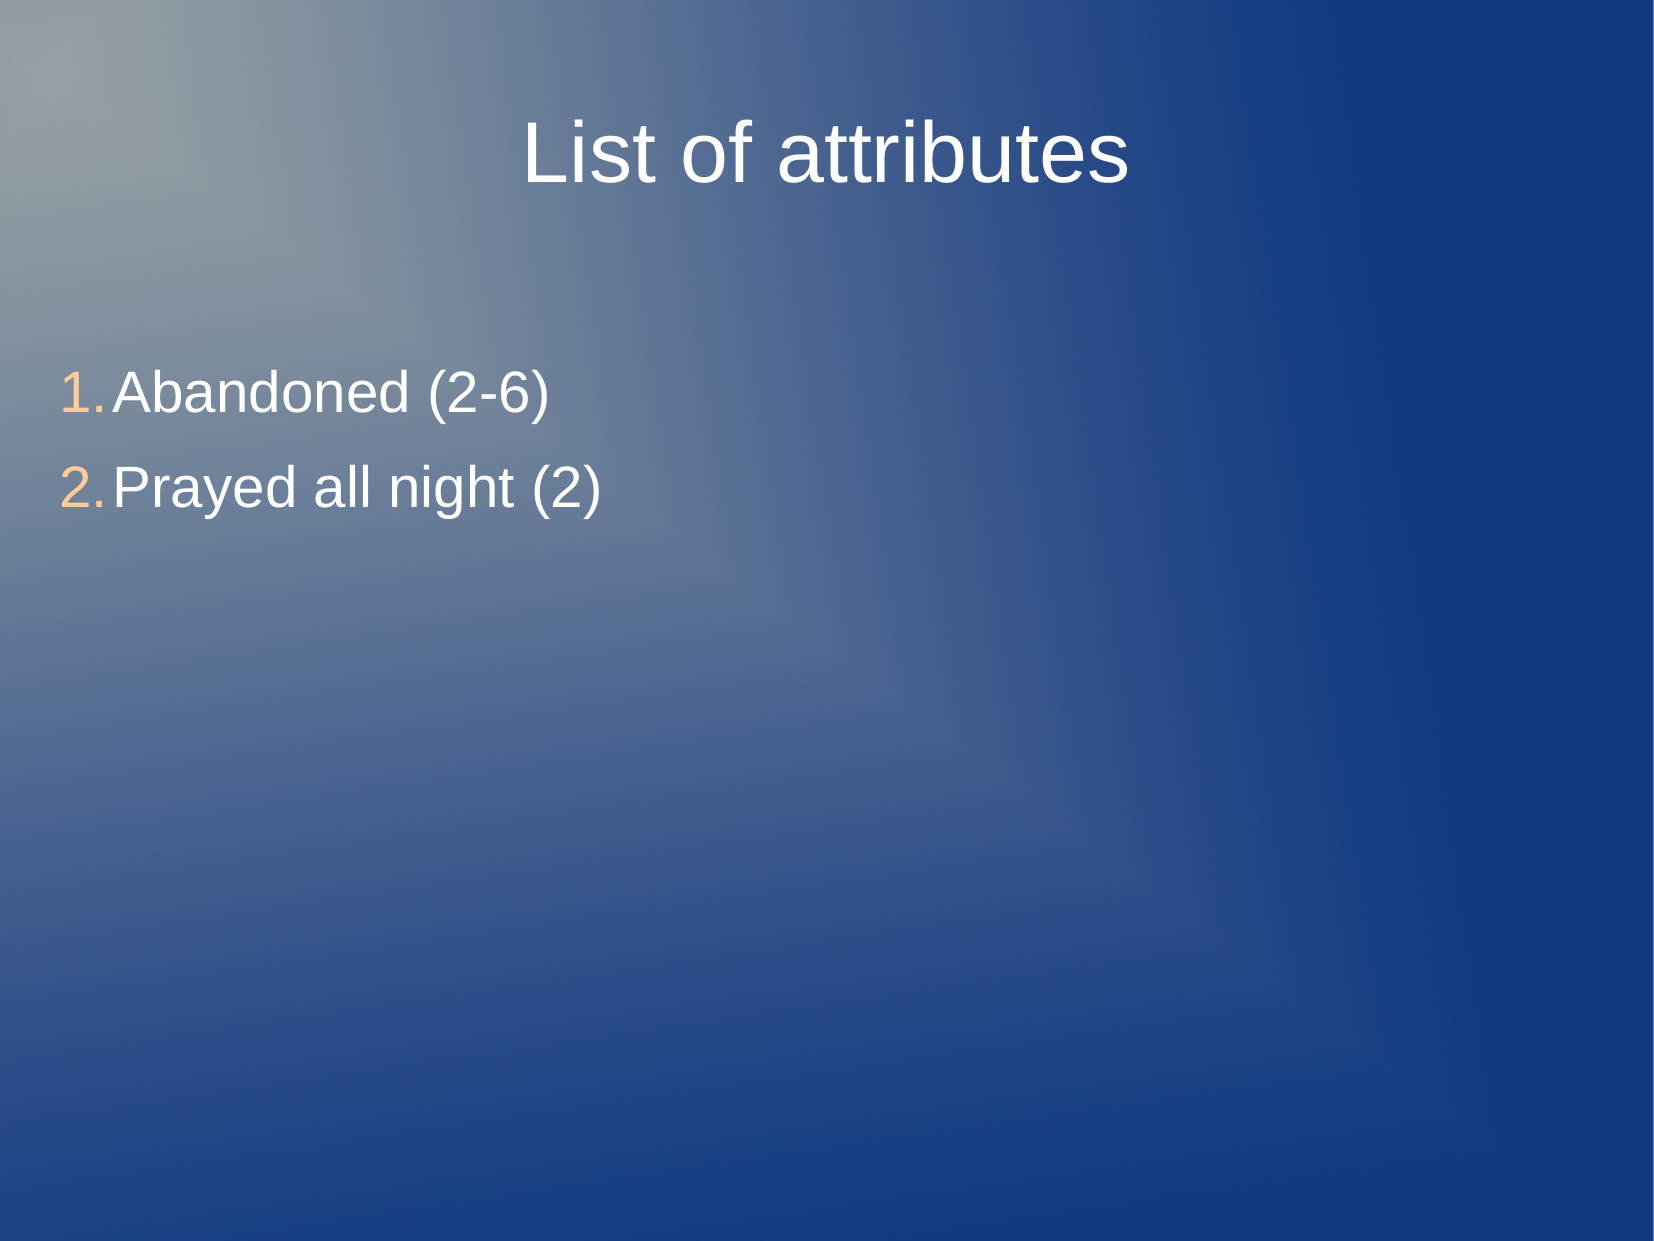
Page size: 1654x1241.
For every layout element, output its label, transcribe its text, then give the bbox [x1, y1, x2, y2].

list Abandoned (2-6) Prayed all night (2) [41, 360, 1531, 1179]
picture [0, 0, 1654, 1241]
title List of attributes [82, 49, 1571, 257]
